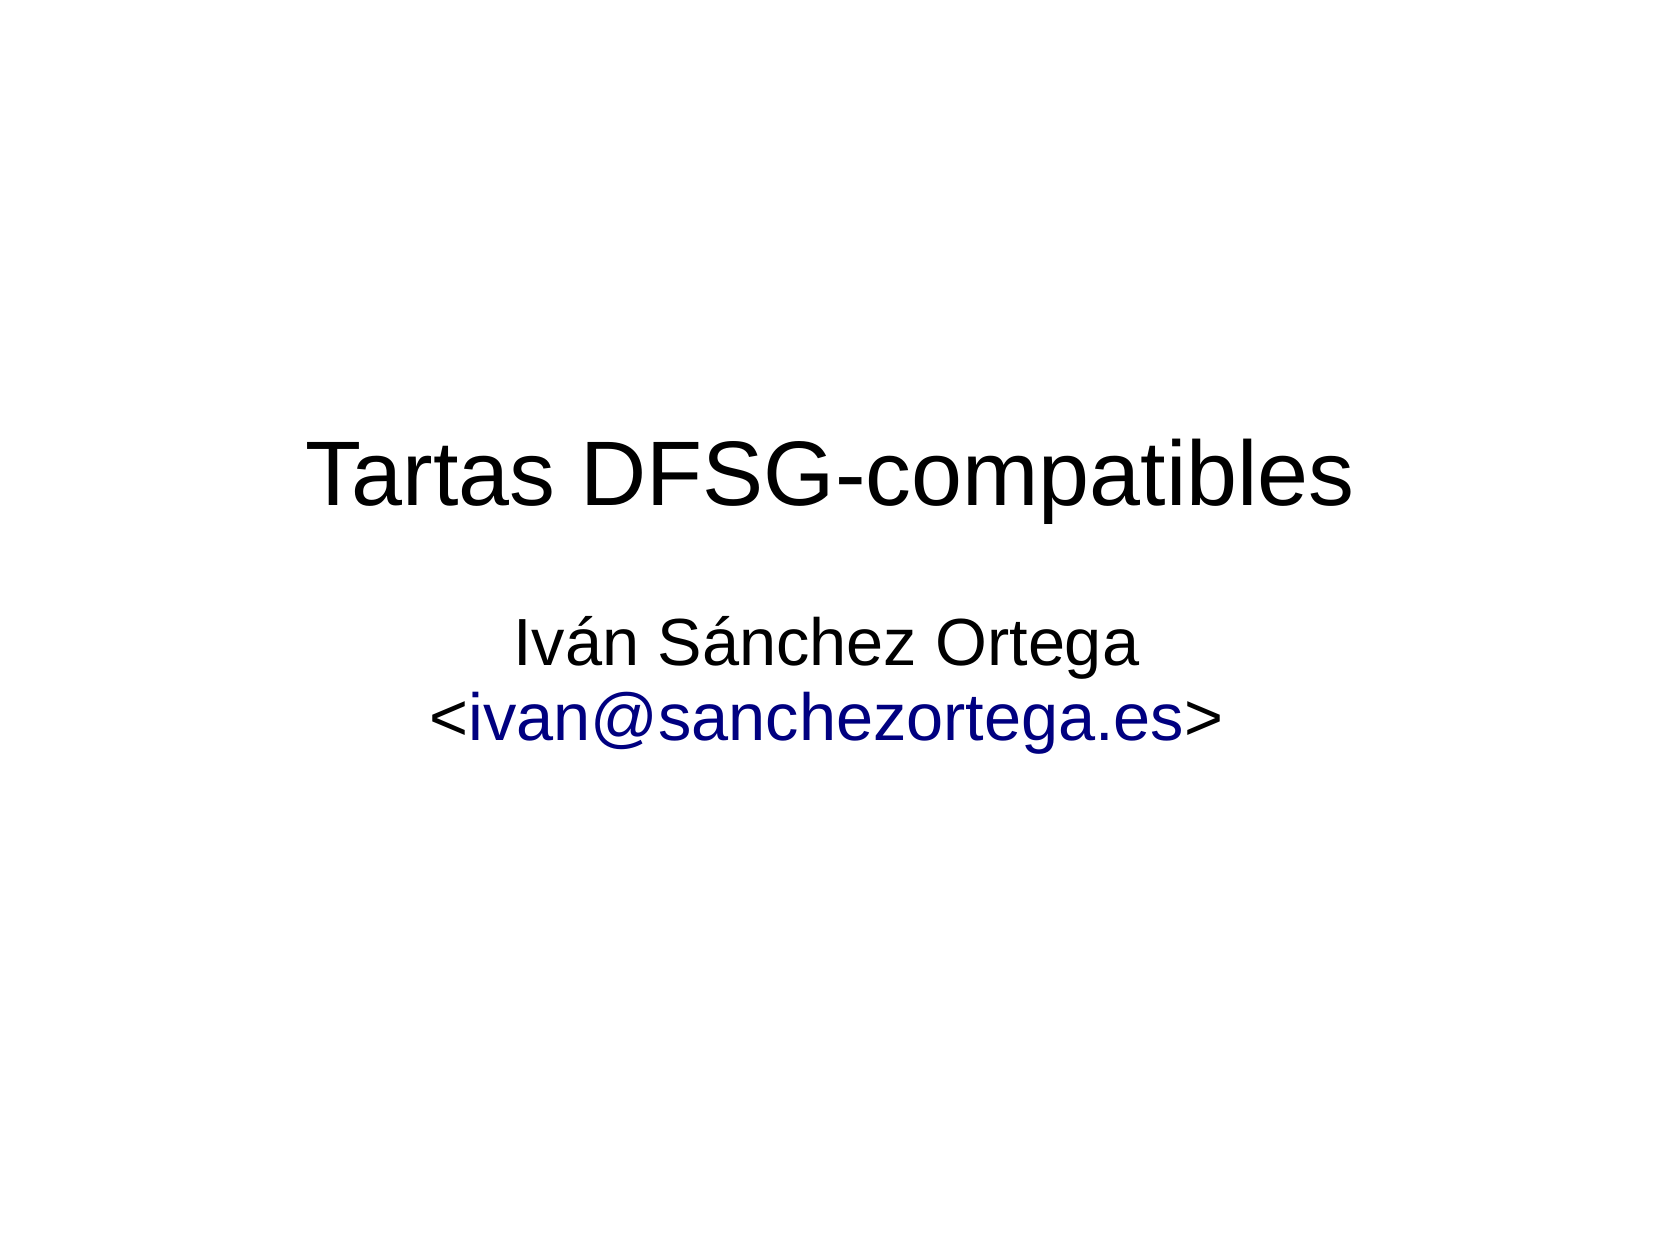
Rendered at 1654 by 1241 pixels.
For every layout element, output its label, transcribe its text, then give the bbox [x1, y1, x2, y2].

subtitle Iván Sánchez Ortega <ivan@sanchezortega.es> [82, 604, 1571, 755]
title Tartas DFSG-compatibles [86, 422, 1576, 526]
